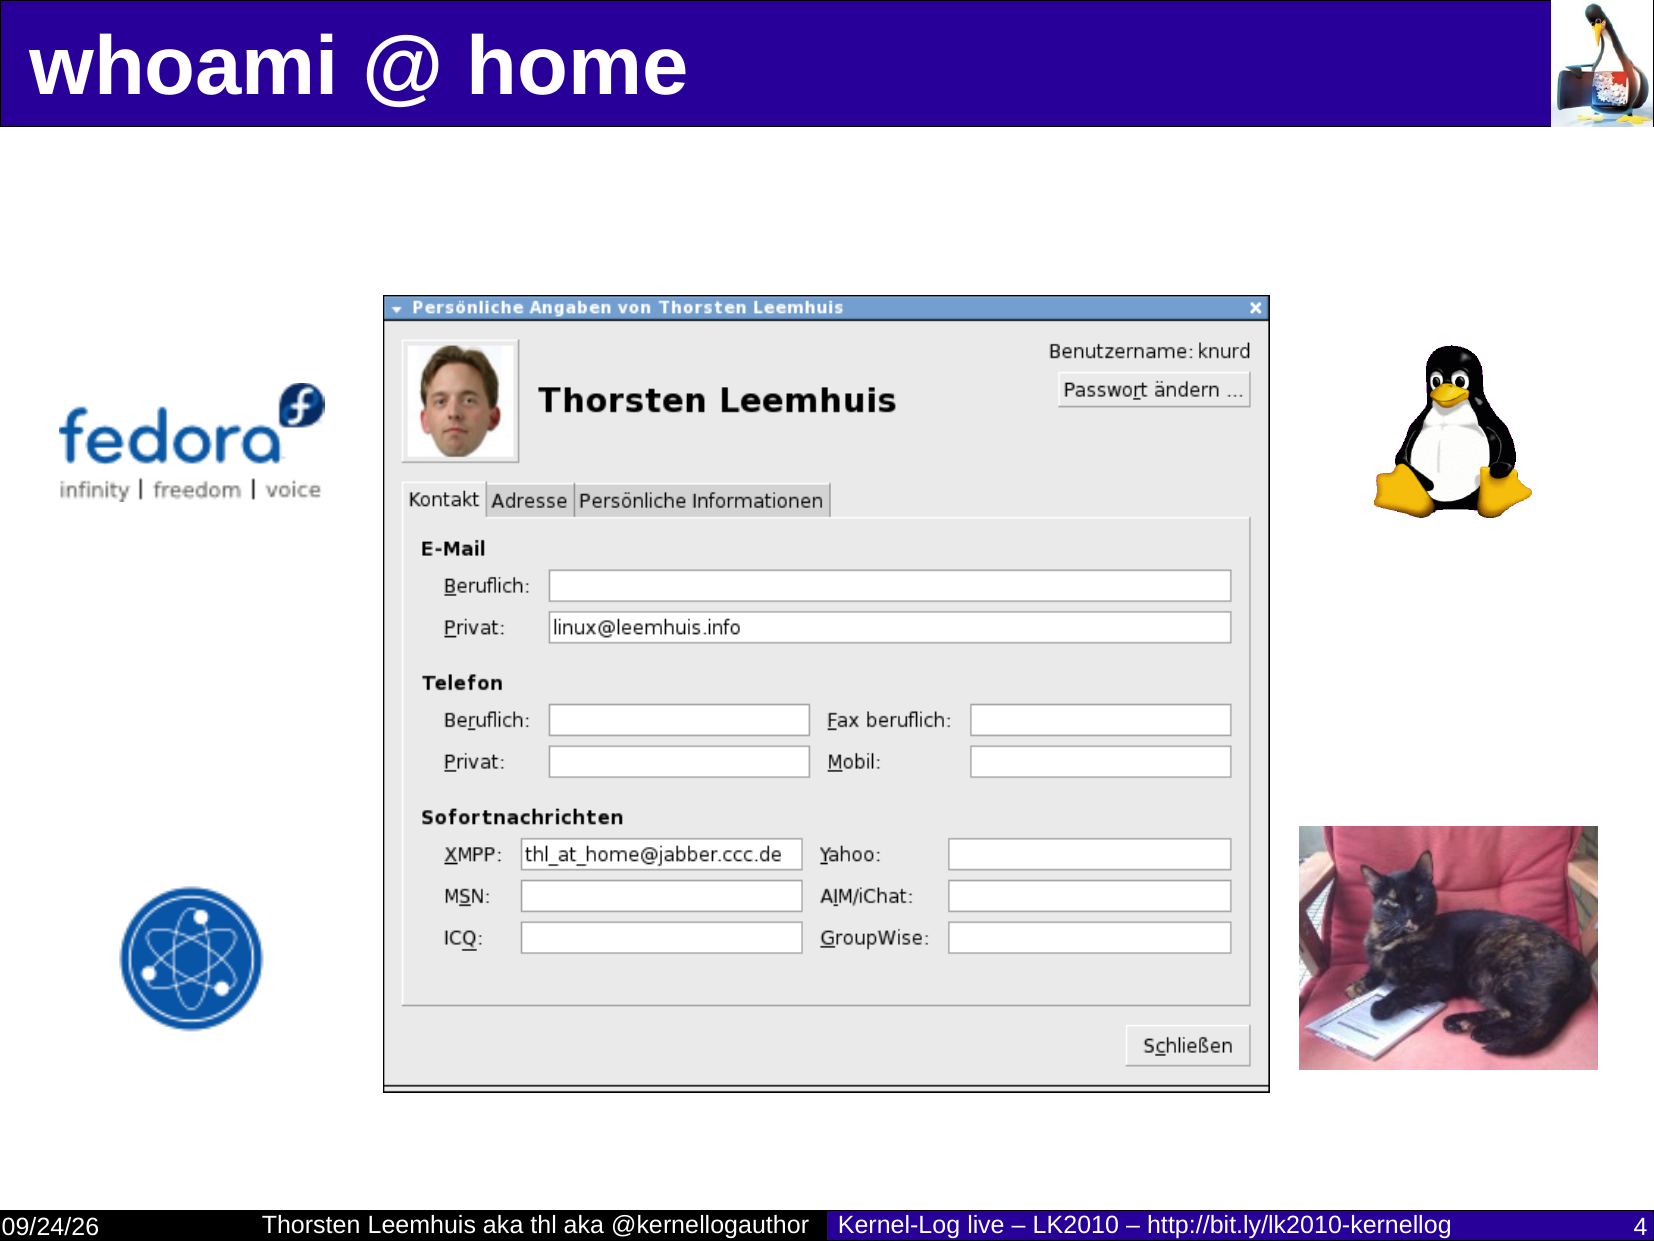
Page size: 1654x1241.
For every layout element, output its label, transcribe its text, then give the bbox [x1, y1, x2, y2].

picture [118, 885, 266, 1034]
picture [1299, 826, 1598, 1070]
picture [383, 295, 1270, 1093]
picture [59, 383, 325, 502]
picture [1551, 0, 1653, 127]
title whoami @ home [29, 19, 1535, 113]
picture [1358, 324, 1565, 533]
